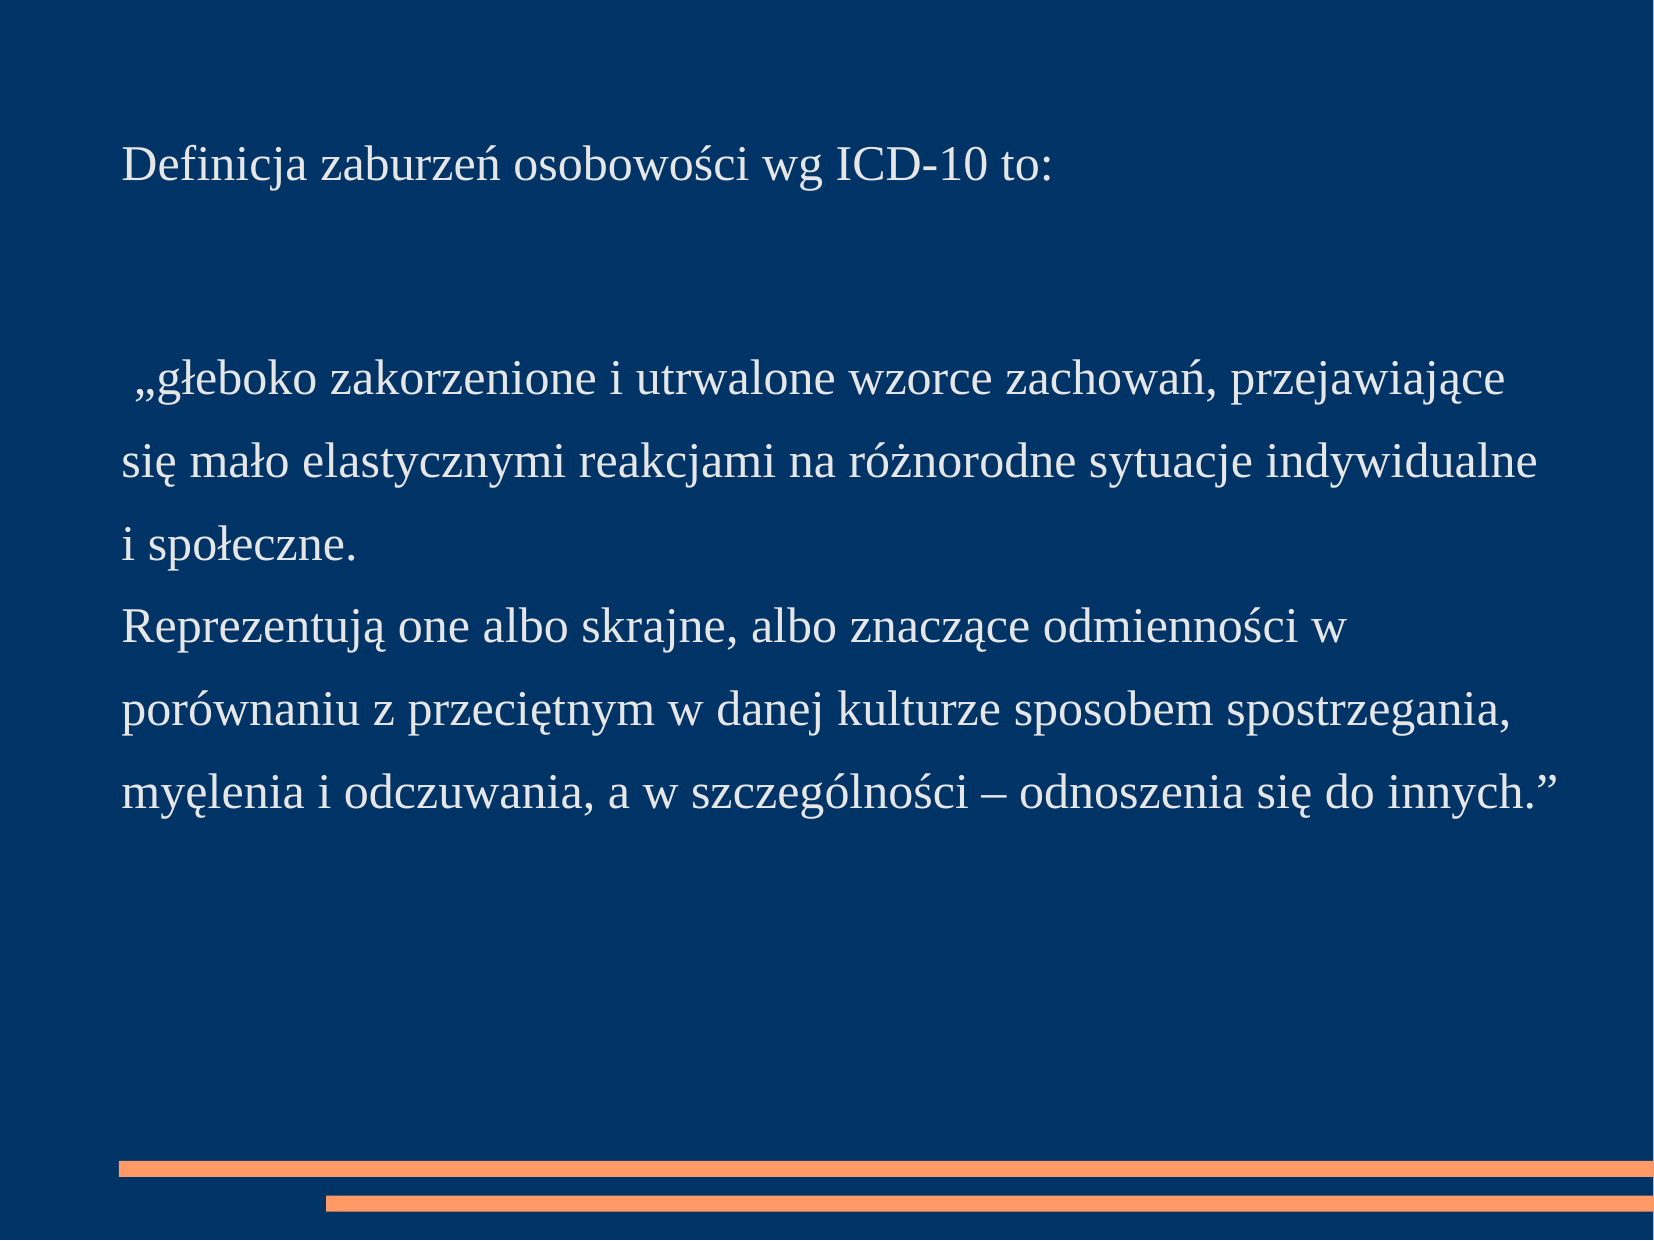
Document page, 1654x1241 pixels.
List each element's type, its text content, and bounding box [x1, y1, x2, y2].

list „głeboko zakorzenione i utrwalone wzorce zachowań, przejawiające się mało elastycznymi reakcjami na różnorodne sytuacje indywidualne i społeczne. Reprezentują one albo skrajne, albo znaczące odmienności w porównaniu z przeciętnym w danej kulturze sposobem spostrzegania, myęlenia i odczuwania, a w szczególności – odnoszenia się do innych.” [121, 322, 1561, 1132]
title Definicja zaburzeń osobowości wg ICD-10 to: [121, 46, 1534, 254]
